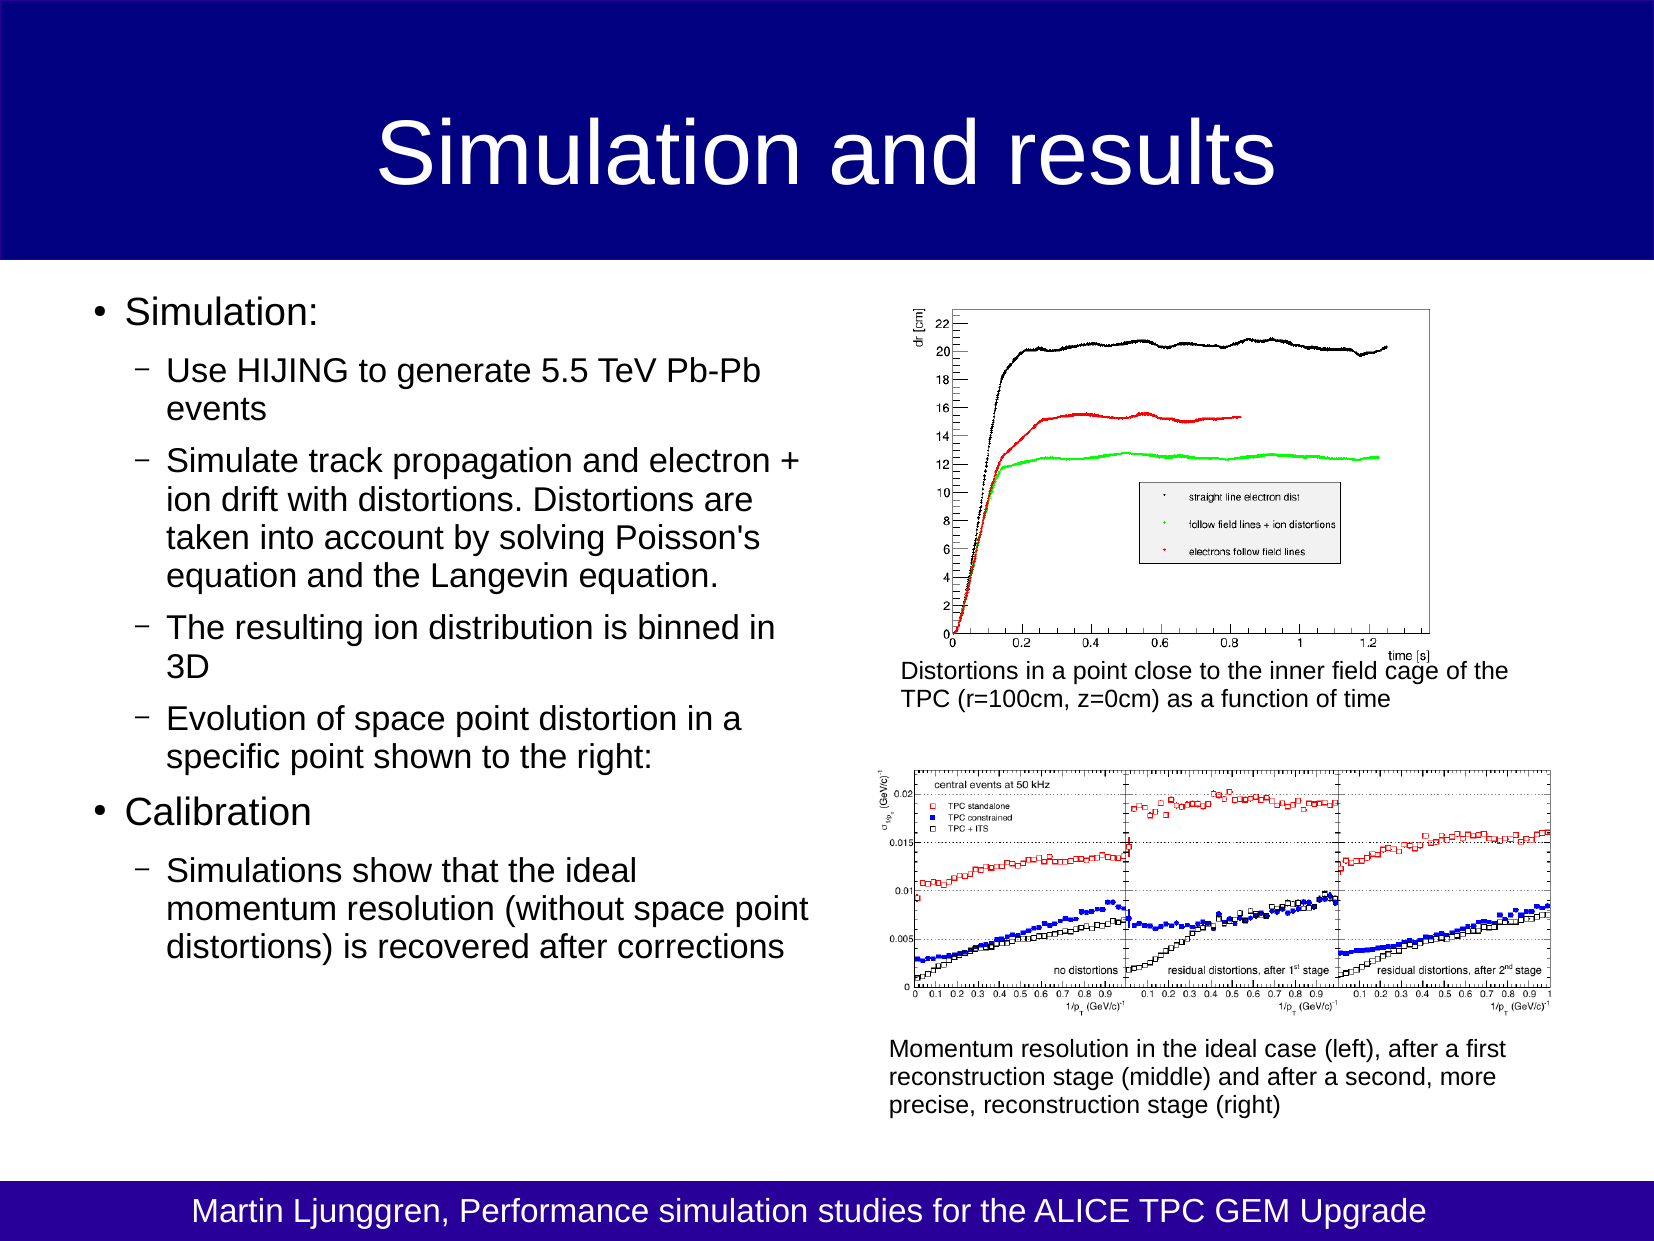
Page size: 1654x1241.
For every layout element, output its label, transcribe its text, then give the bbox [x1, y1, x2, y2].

list Simulation: Use HIJING to generate 5.5 TeV Pb-Pb events Simulate track propagation and electron + ion drift with distortions. Distortions are taken into account by solving Poisson's equation and the Langevin equation. The resulting ion distribution is binned in 3D Evolution of space point distortion in a specific point shown to the right: Calibration Simulations show that the ideal momentum resolution (without space point distortions) is recovered after corrections [82, 290, 809, 1010]
picture [893, 268, 1489, 649]
picture [850, 757, 1577, 1016]
text_box Distortions in a point close to the inner field cage of the TPC (r=100cm, z=0cm) as a function of time [885, 649, 1571, 721]
title Simulation and results [82, 49, 1571, 257]
text_box Momentum resolution in the ideal case (left), after a first reconstruction stage (middle) and after a second, more precise, reconstruction stage (right) [874, 1027, 1595, 1128]
